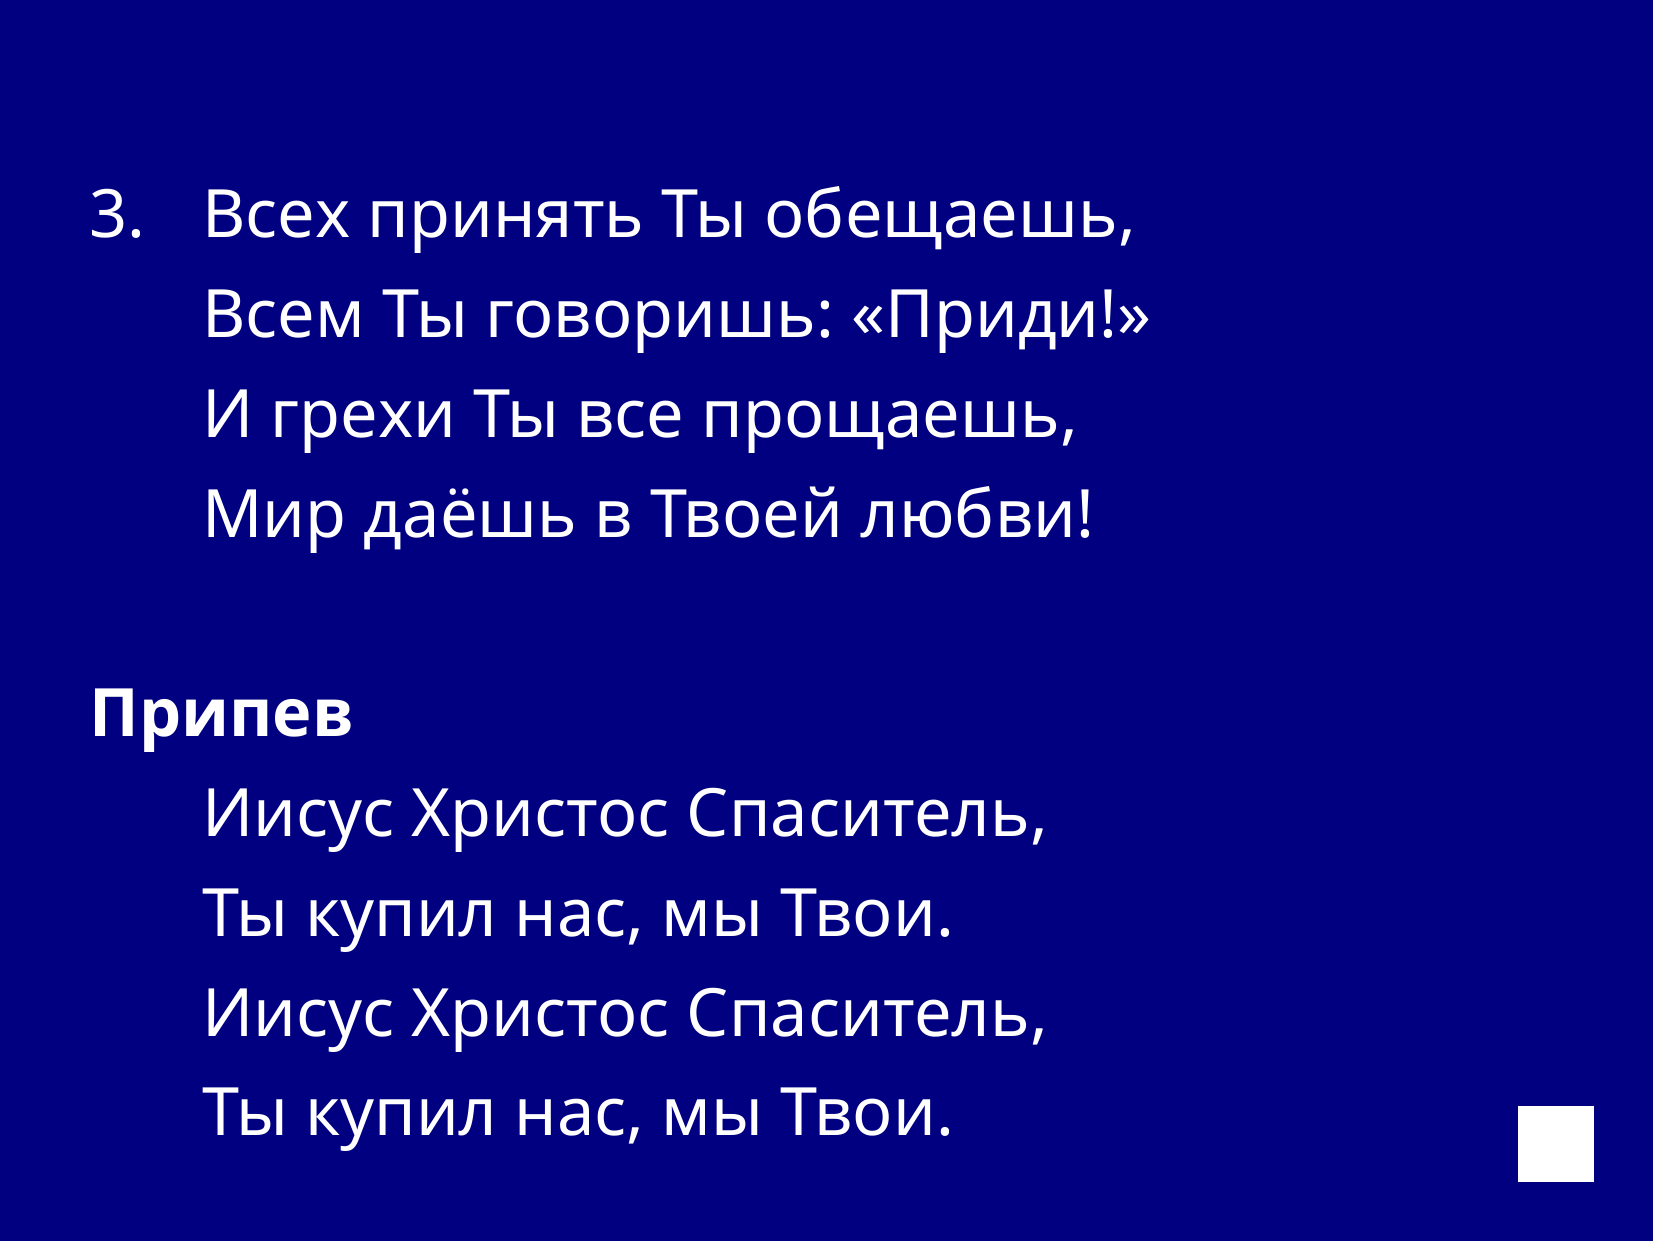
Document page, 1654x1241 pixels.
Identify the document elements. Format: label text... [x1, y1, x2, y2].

text_box 3. Всех принять Ты обещаешь, Всем Ты говоришь: «Приди!» И грехи Ты все прощаешь, Мир даёшь в Твоей любви! Припев Иисус Христос Спаситель, Ты купил нас, мы Твои. Иисус Христос Спаситель, Ты купил нас, мы Твои. [75, 150, 1576, 1163]
text_box [1518, 1106, 1594, 1182]
